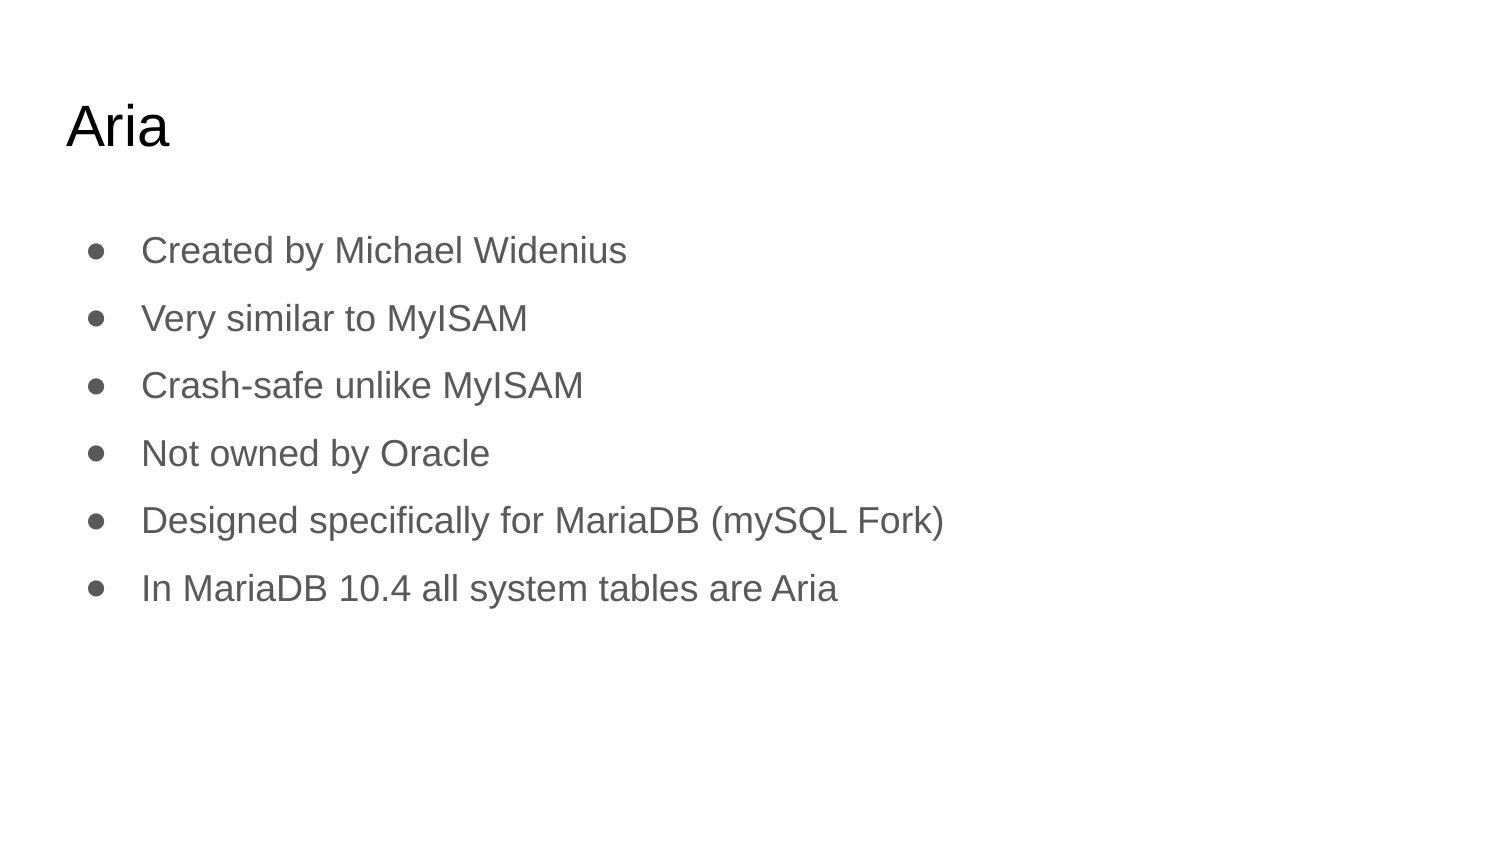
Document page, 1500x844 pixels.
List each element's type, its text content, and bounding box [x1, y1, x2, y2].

title Aria [51, 72, 1449, 167]
list Created by Michael Widenius Very similar to MyISAM Crash-safe unlike MyISAM Not owned by Oracle Designed specifically for MariaDB (mySQL Fork) In MariaDB 10.4 all system tables are Aria [51, 189, 1449, 750]
